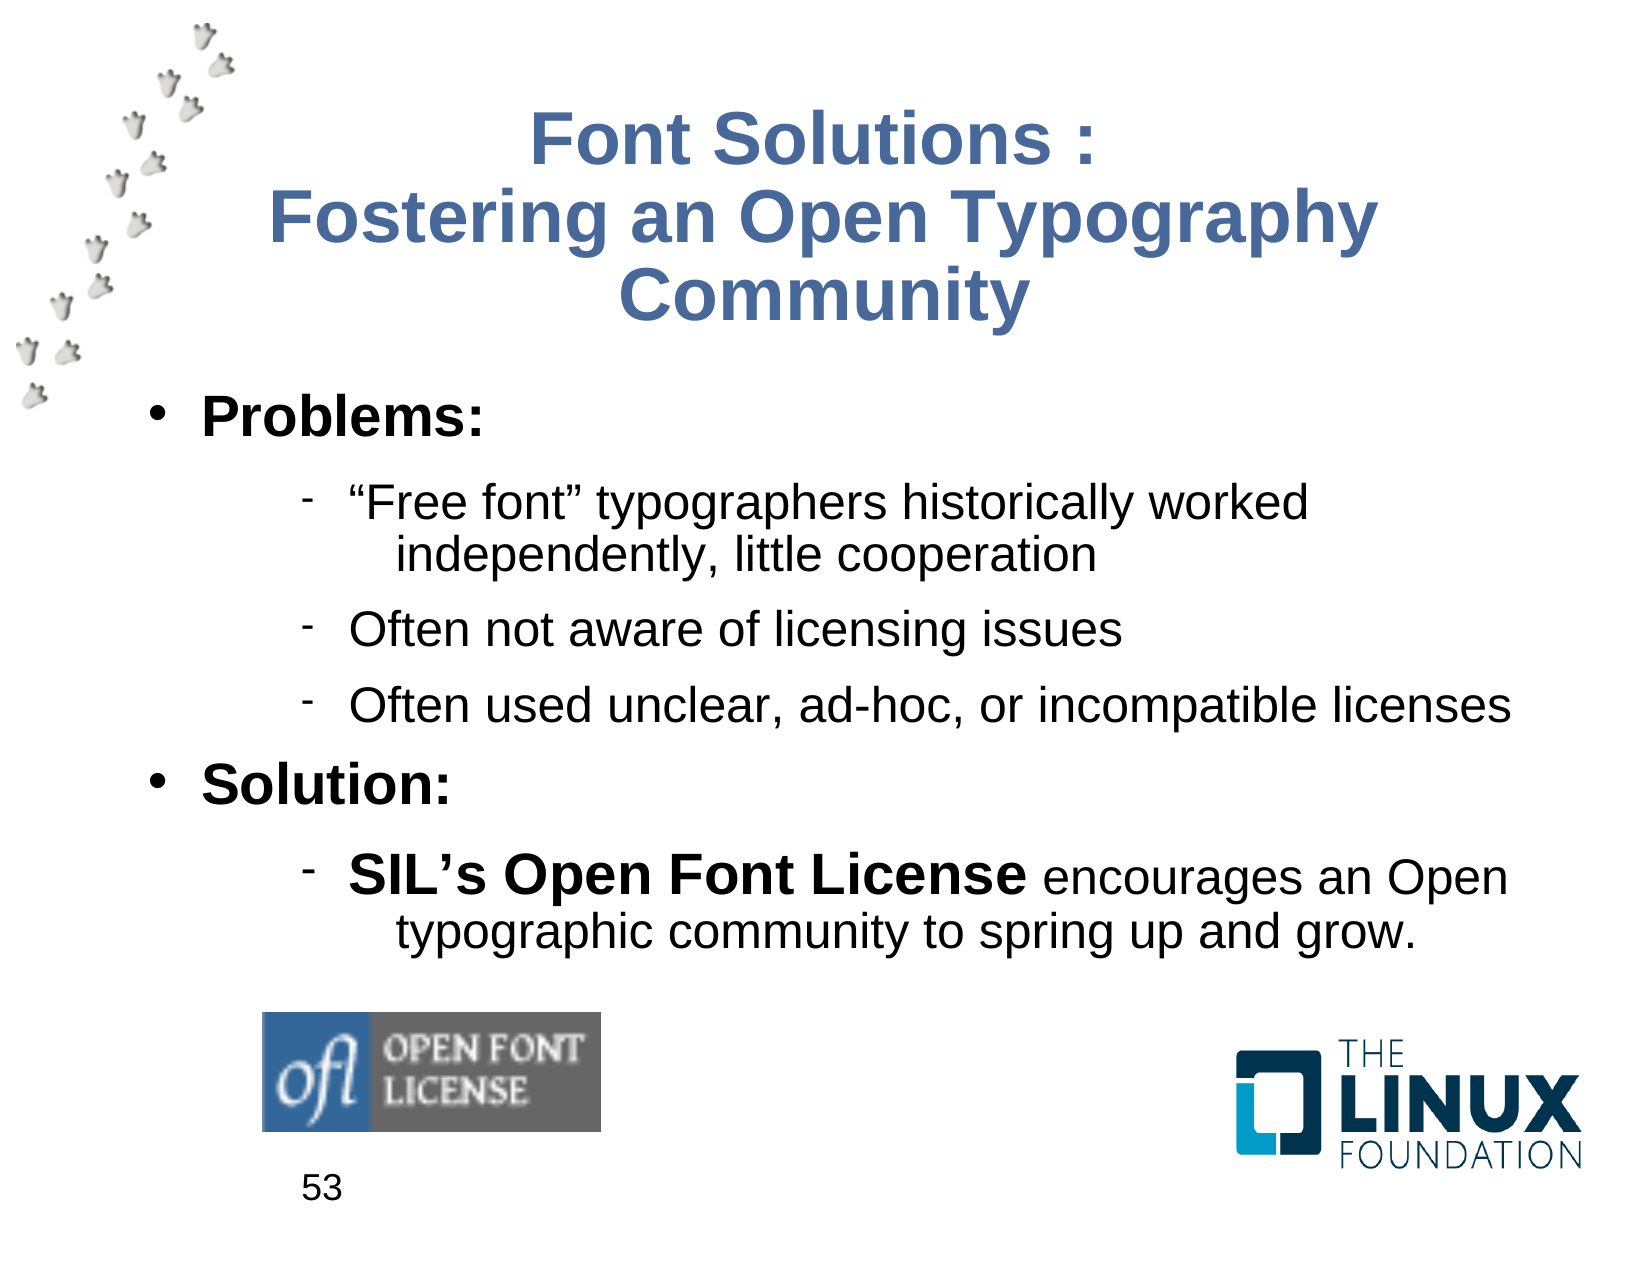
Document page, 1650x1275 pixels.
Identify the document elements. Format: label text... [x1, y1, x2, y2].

picture [1216, 1012, 1613, 1200]
list Problems: “Free font” typographers historically worked independently, little cooperation Often not aware of licensing issues Often used unclear, ad-hoc, or incompatible licenses Solution: SIL’s Open Font License encourages an Open typographic community to spring up and grow. [112, 388, 1538, 1013]
title Font Solutions : Fostering an Open Typography Community [135, 99, 1515, 340]
picture [16, 23, 235, 430]
picture [262, 1012, 601, 1132]
